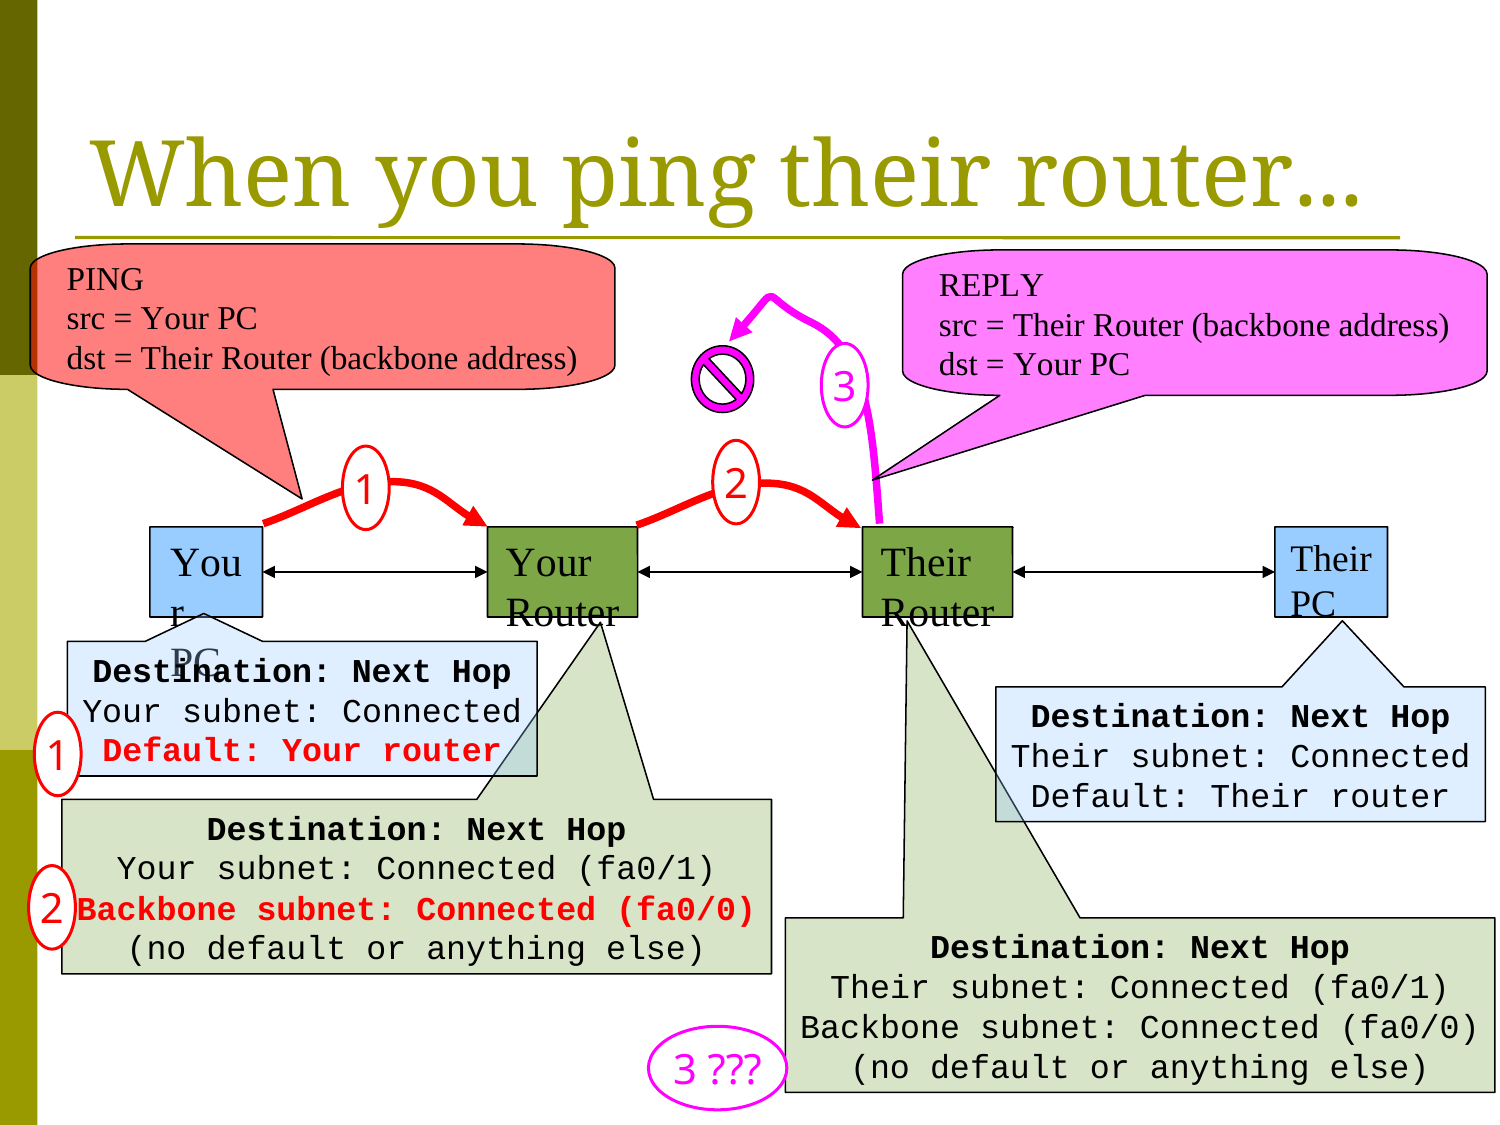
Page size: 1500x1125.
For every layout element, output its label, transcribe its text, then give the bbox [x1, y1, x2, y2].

text_box Your Router [487, 526, 638, 618]
text_box 3 ??? [648, 1026, 787, 1110]
text_box Destination: Next Hop Their subnet: Connected Default: Their router [995, 620, 1486, 822]
text_box 2 [712, 440, 760, 524]
text_box Their PC [1274, 526, 1388, 618]
text_box 3 [821, 343, 869, 427]
text_box Your PC [149, 526, 263, 618]
text_box Destination: Next Hop Their subnet: Connected (fa0/1) Backbone subnet: Connected (fa0/0) (no default or anything else) [785, 620, 1495, 1093]
text_box Destination: Next Hop Your subnet: Connected Default: Your router [67, 613, 538, 776]
text_box [691, 345, 754, 413]
text_box 1 [342, 446, 390, 530]
text_box PING src = Your PC dst = Their Router (backbone address) [30, 243, 615, 499]
text_box 2 [28, 865, 76, 950]
title When you ping their router... [75, 30, 1426, 233]
text_box REPLY src = Their Router (backbone address) dst = Your PC [872, 249, 1488, 481]
text_box 1 [34, 712, 82, 796]
text_box Destination: Next Hop Your subnet: Connected (fa0/1) Backbone subnet: Connected (fa0/0) (no default or anything else) [61, 622, 772, 974]
text_box Their Router [862, 526, 1013, 618]
